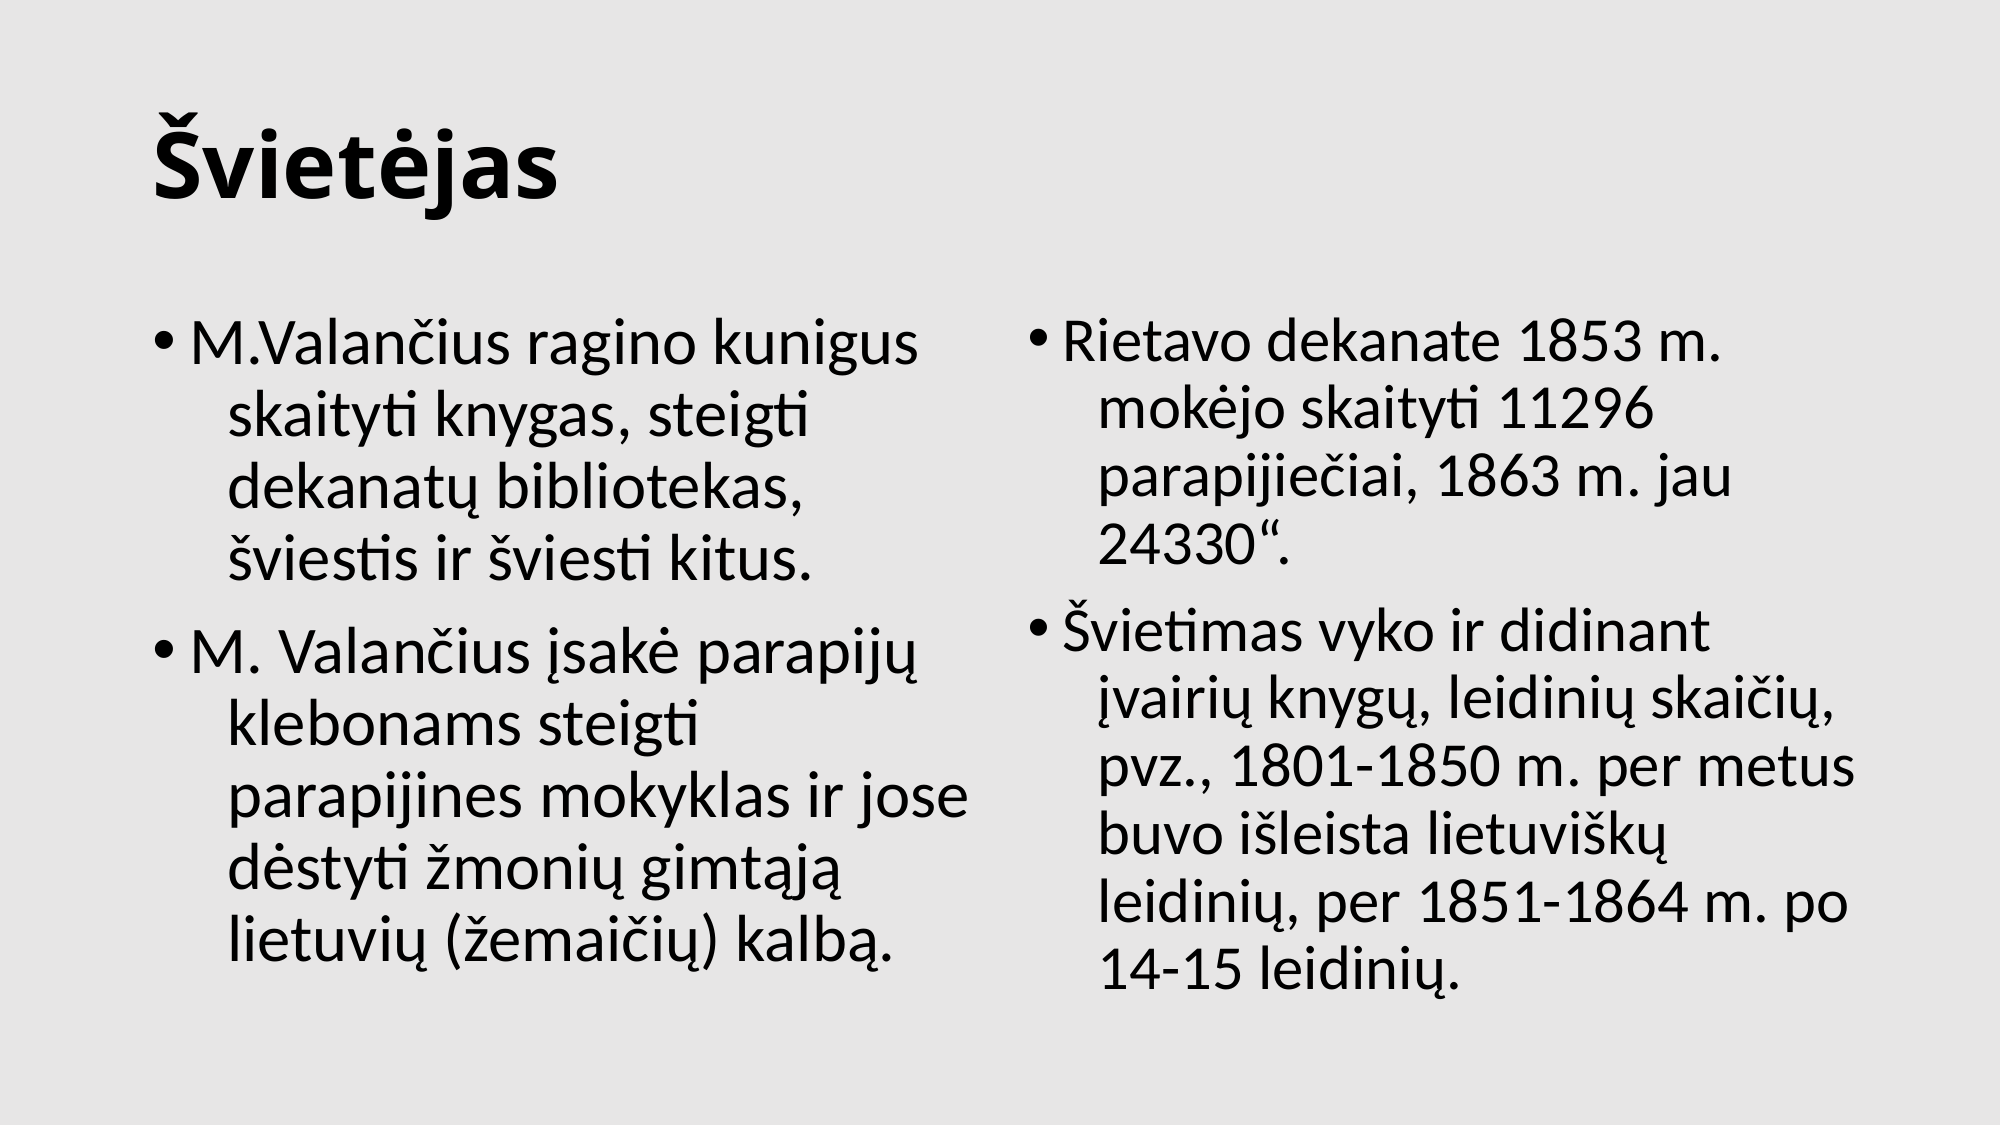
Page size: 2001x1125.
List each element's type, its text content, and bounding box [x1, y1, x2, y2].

title Švietėjas [137, 59, 1863, 278]
list M.Valančius ragino kunigus skaityti knygas, steigti dekanatų bibliotekas, šviestis ir šviesti kitus. M. Valančius įsakė parapijų klebonams steigti parapijines mokyklas ir jose dėstyti žmonių gimtąją lietuvių (žemaičių) kalbą. [137, 299, 988, 1014]
list Rietavo dekanate 1853 m. mokėjo skaityti 11296 parapijiečiai, 1863 m. jau 24330“. Švietimas vyko ir didinant įvairių knygų, leidinių skaičių, pvz., 1801-1850 m. per metus buvo išleista lietuviškų leidinių, per 1851-1864 m. po 14-15 leidinių. [1012, 299, 1887, 1014]
